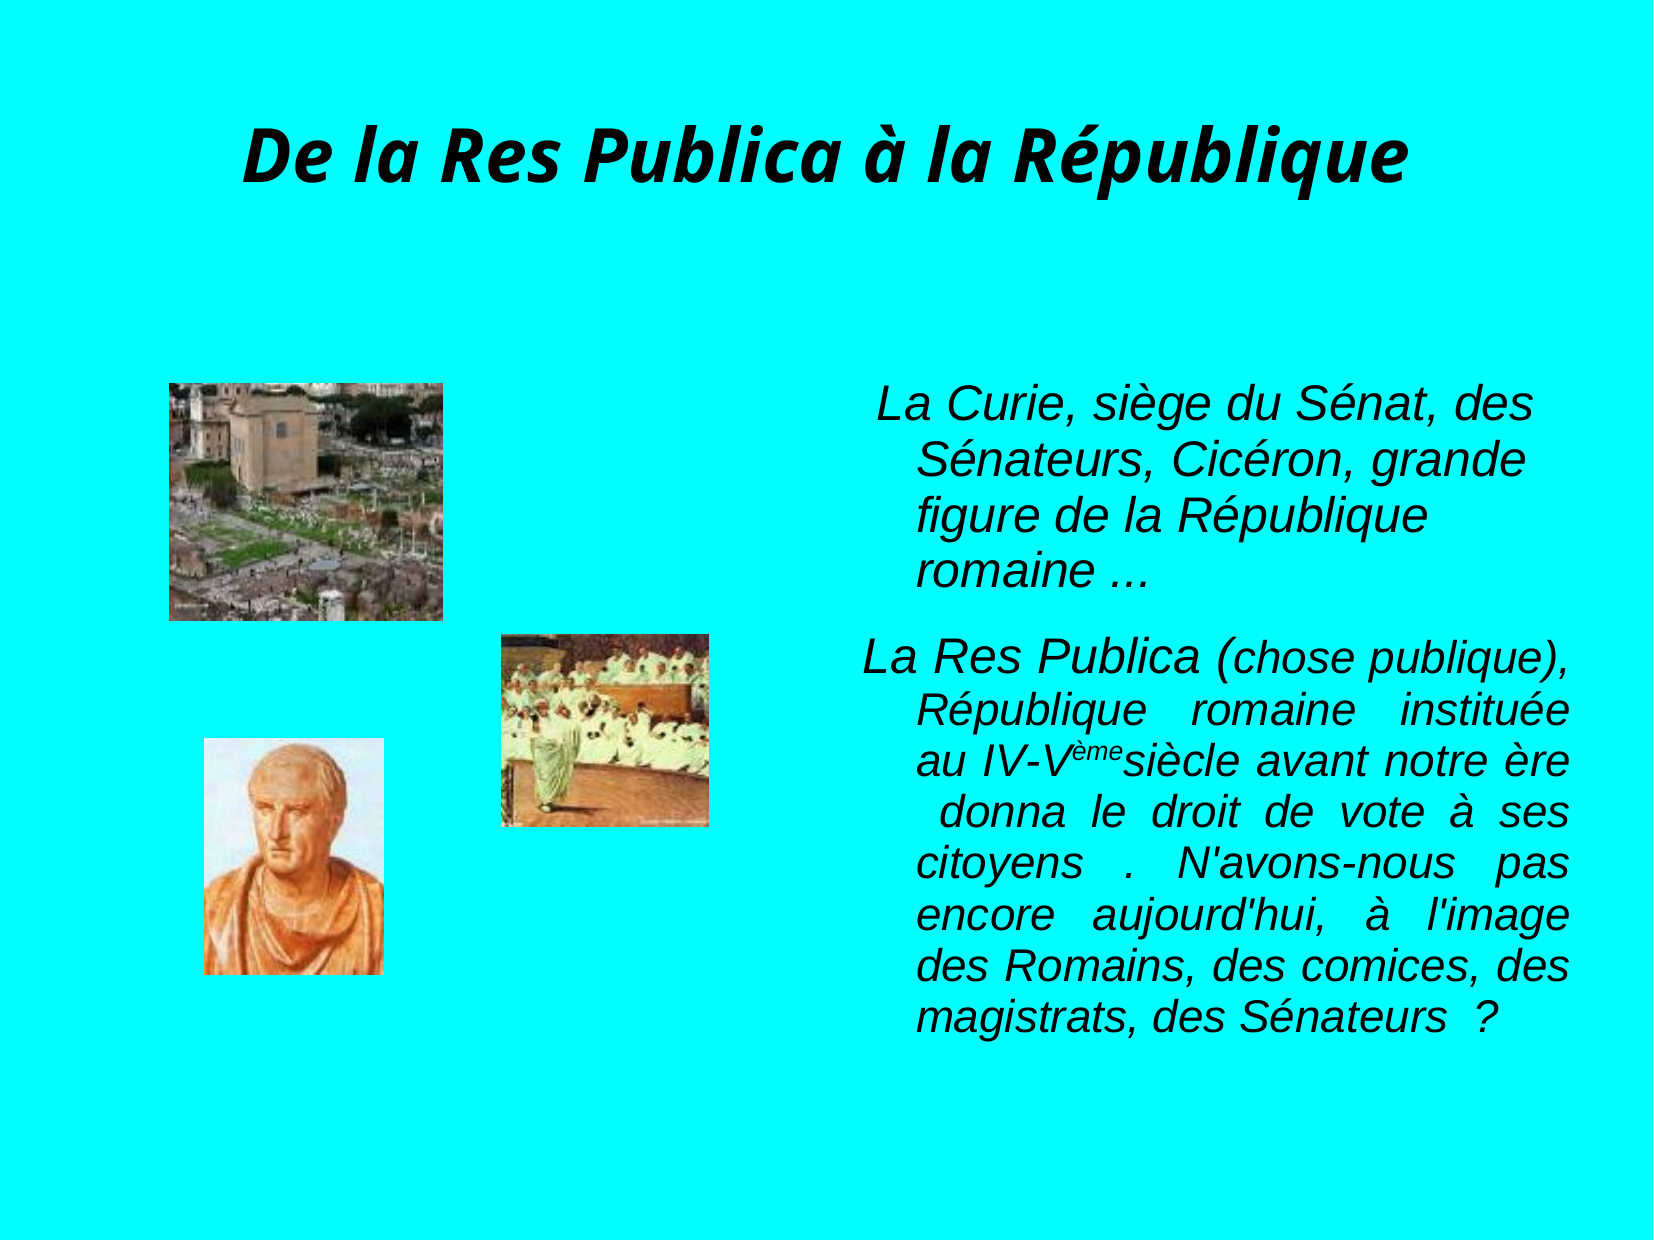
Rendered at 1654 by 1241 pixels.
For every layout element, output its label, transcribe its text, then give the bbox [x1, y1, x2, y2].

list La Curie, siège du Sénat, des Sénateurs, Cicéron, grande figure de la République romaine ... La Res Publica (chose publique), République romaine instituée au IV-Vèmesiècle avant notre ère donna le droit de vote à ses citoyens . N'avons-nous pas encore aujourd'hui, à l'image des Romains, des comices, des magistrats, des Sénateurs ? [845, 290, 1572, 1094]
title De la Res Publica à la République [82, 56, 1571, 250]
picture [74, 269, 801, 1088]
